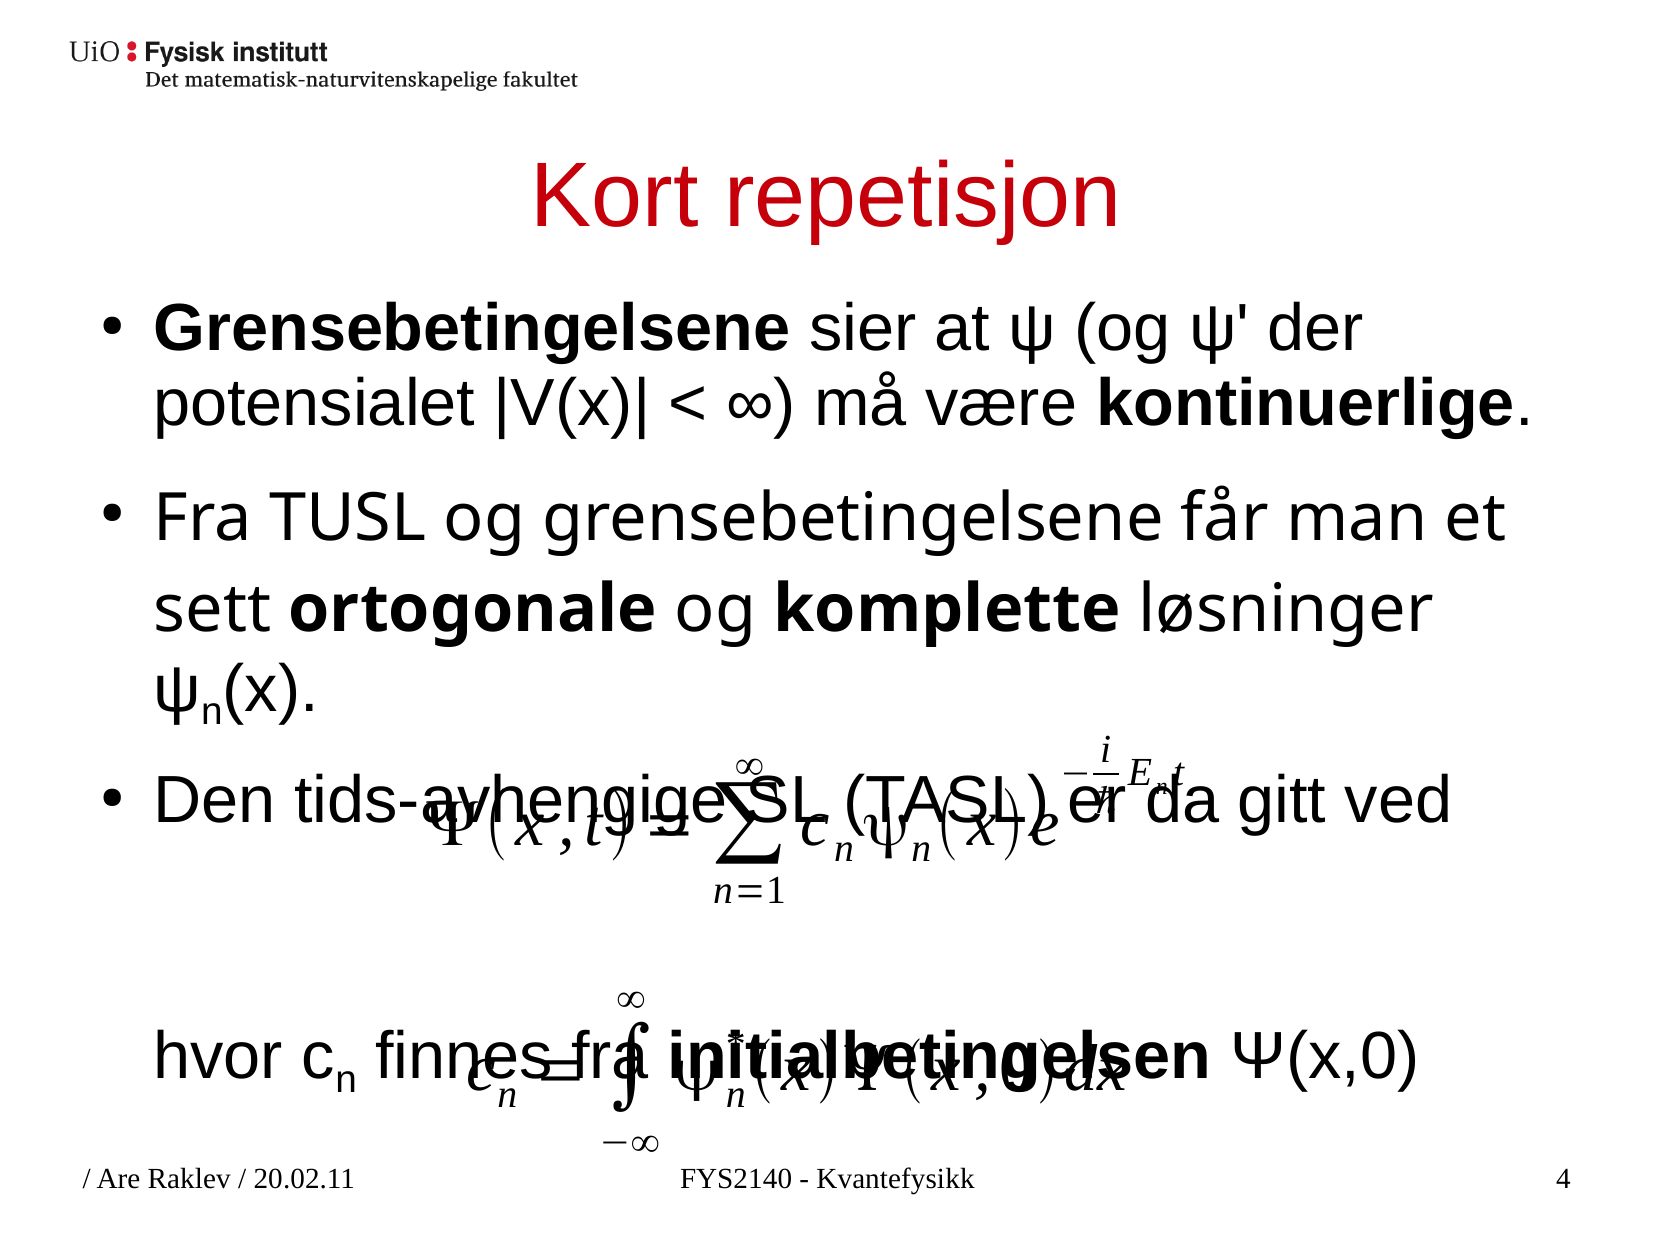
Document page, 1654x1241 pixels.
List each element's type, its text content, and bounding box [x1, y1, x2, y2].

chart [416, 726, 1191, 913]
chart [458, 974, 1133, 1163]
title Kort repetisjon [82, 90, 1571, 290]
picture [68, 37, 581, 93]
list Grensebetingelsene sier at ψ (og ψ' der potensialet |V(x)| < ∞) må være kontinuerlige. Fra TUSL og grensebetingelsene får man et sett ortogonale og komplette løsninger ψn(x). Den tids-avhengige SL (TASL) er da gitt ved hvor cn finnes fra initialbetingelsen Ψ(x,0) [82, 290, 1576, 1094]
